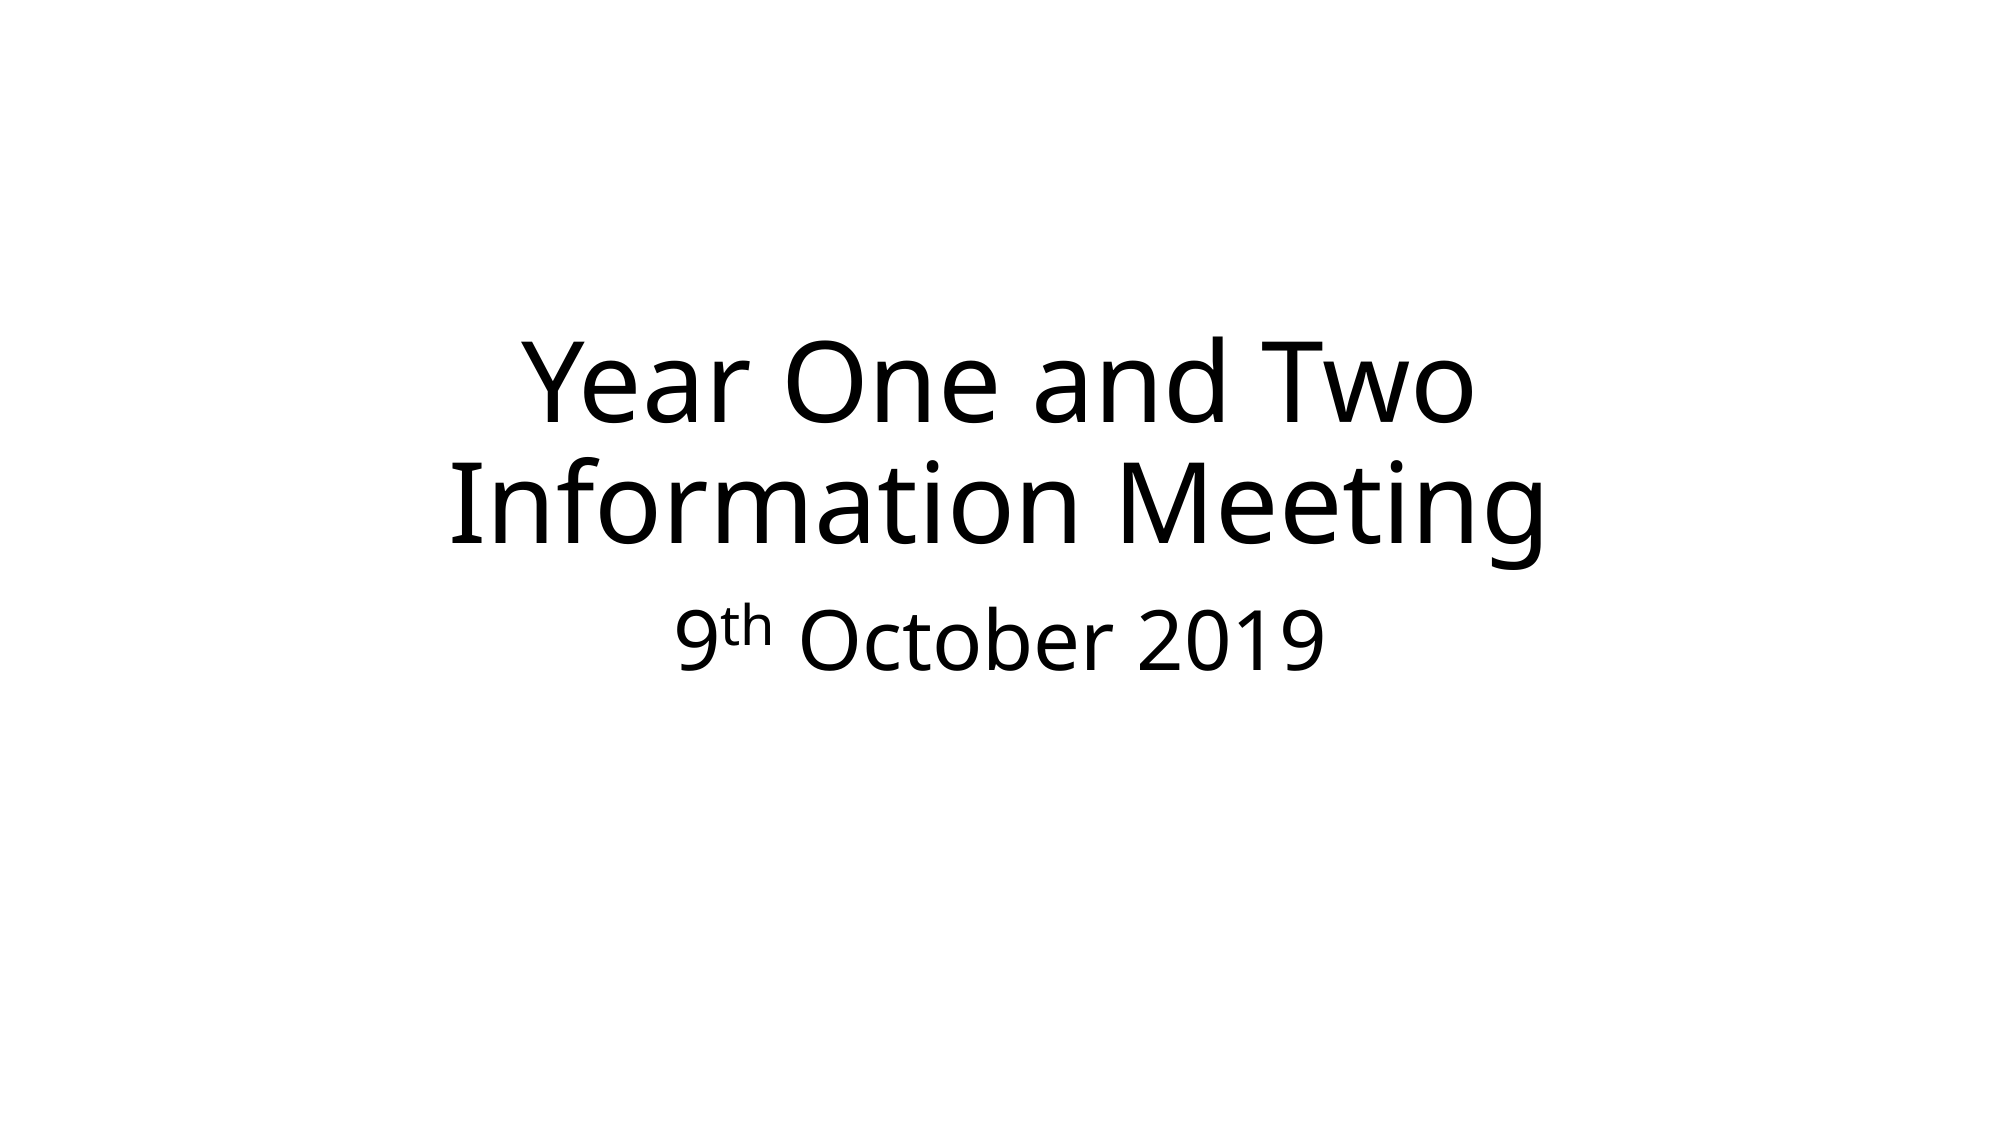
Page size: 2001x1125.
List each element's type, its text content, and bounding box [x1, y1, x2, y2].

title Year One and Two Information Meeting [249, 184, 1750, 576]
subtitle 9th October 2019 [249, 590, 1750, 863]
